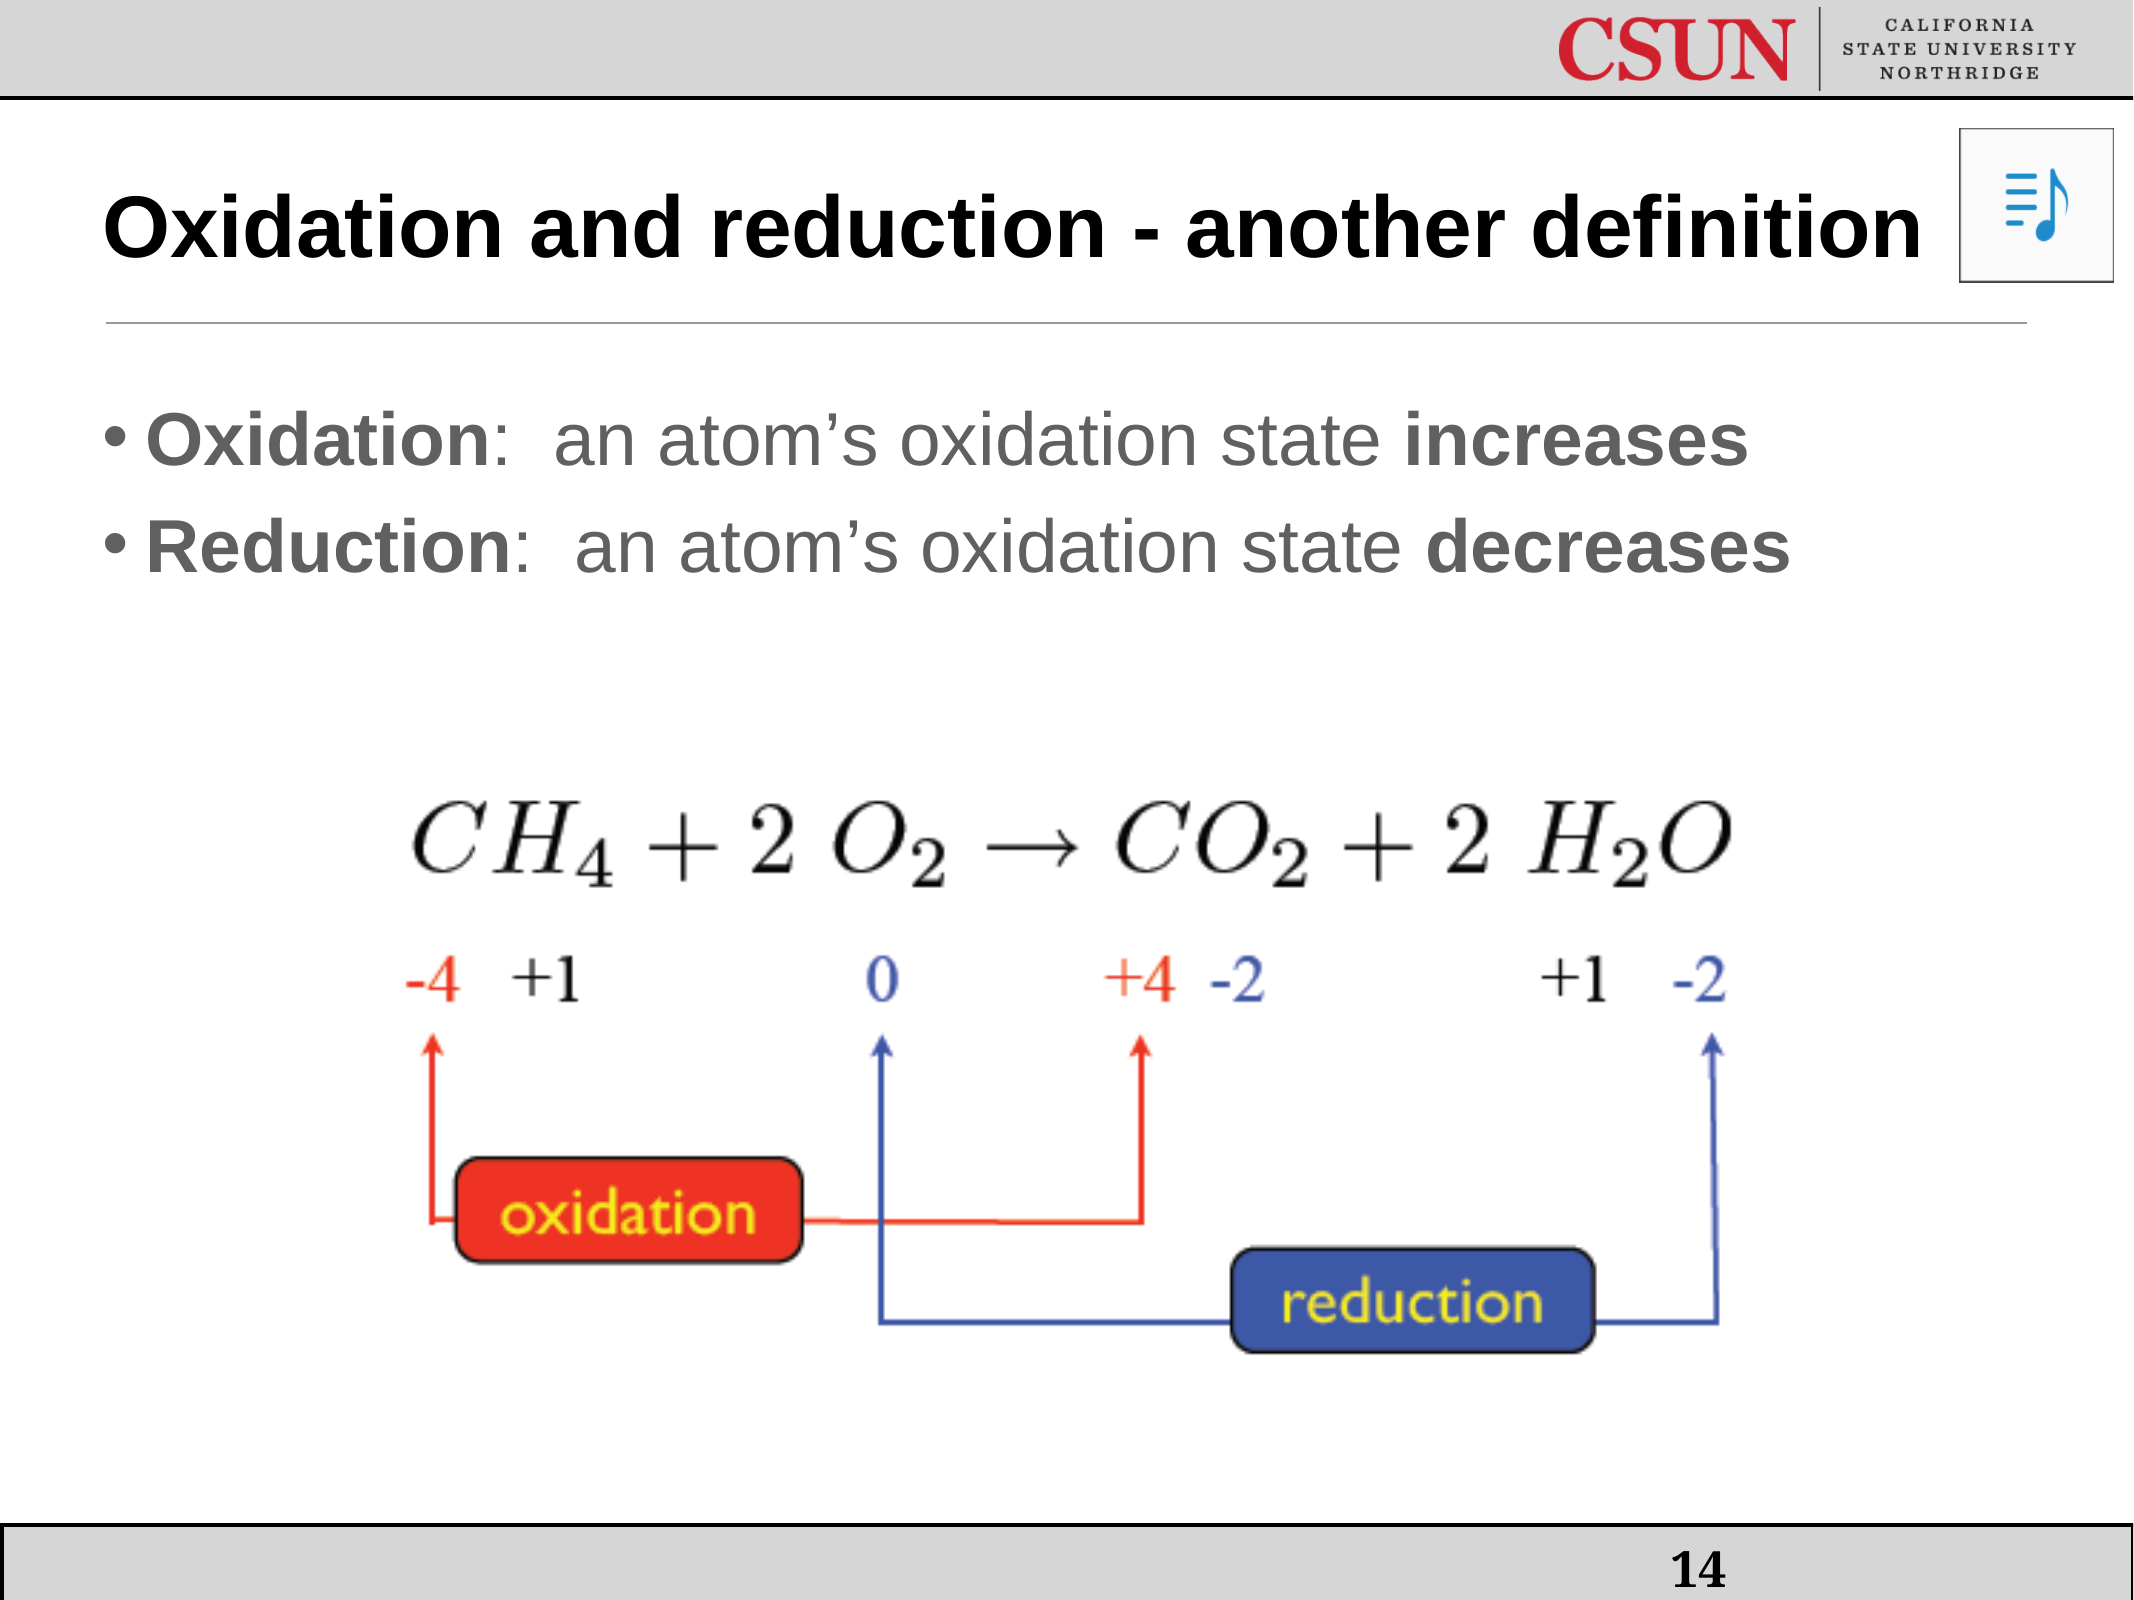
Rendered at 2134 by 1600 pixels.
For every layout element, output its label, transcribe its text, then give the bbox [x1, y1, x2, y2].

picture [310, 759, 1823, 1415]
list Oxidation: an atom’s oxidation state increases Reduction: an atom’s oxidation state decreases [93, 382, 2040, 661]
picture [1559, 7, 2076, 91]
title Oxidation and reduction - another definition [93, 104, 2040, 284]
text_box [1958, 126, 2116, 284]
